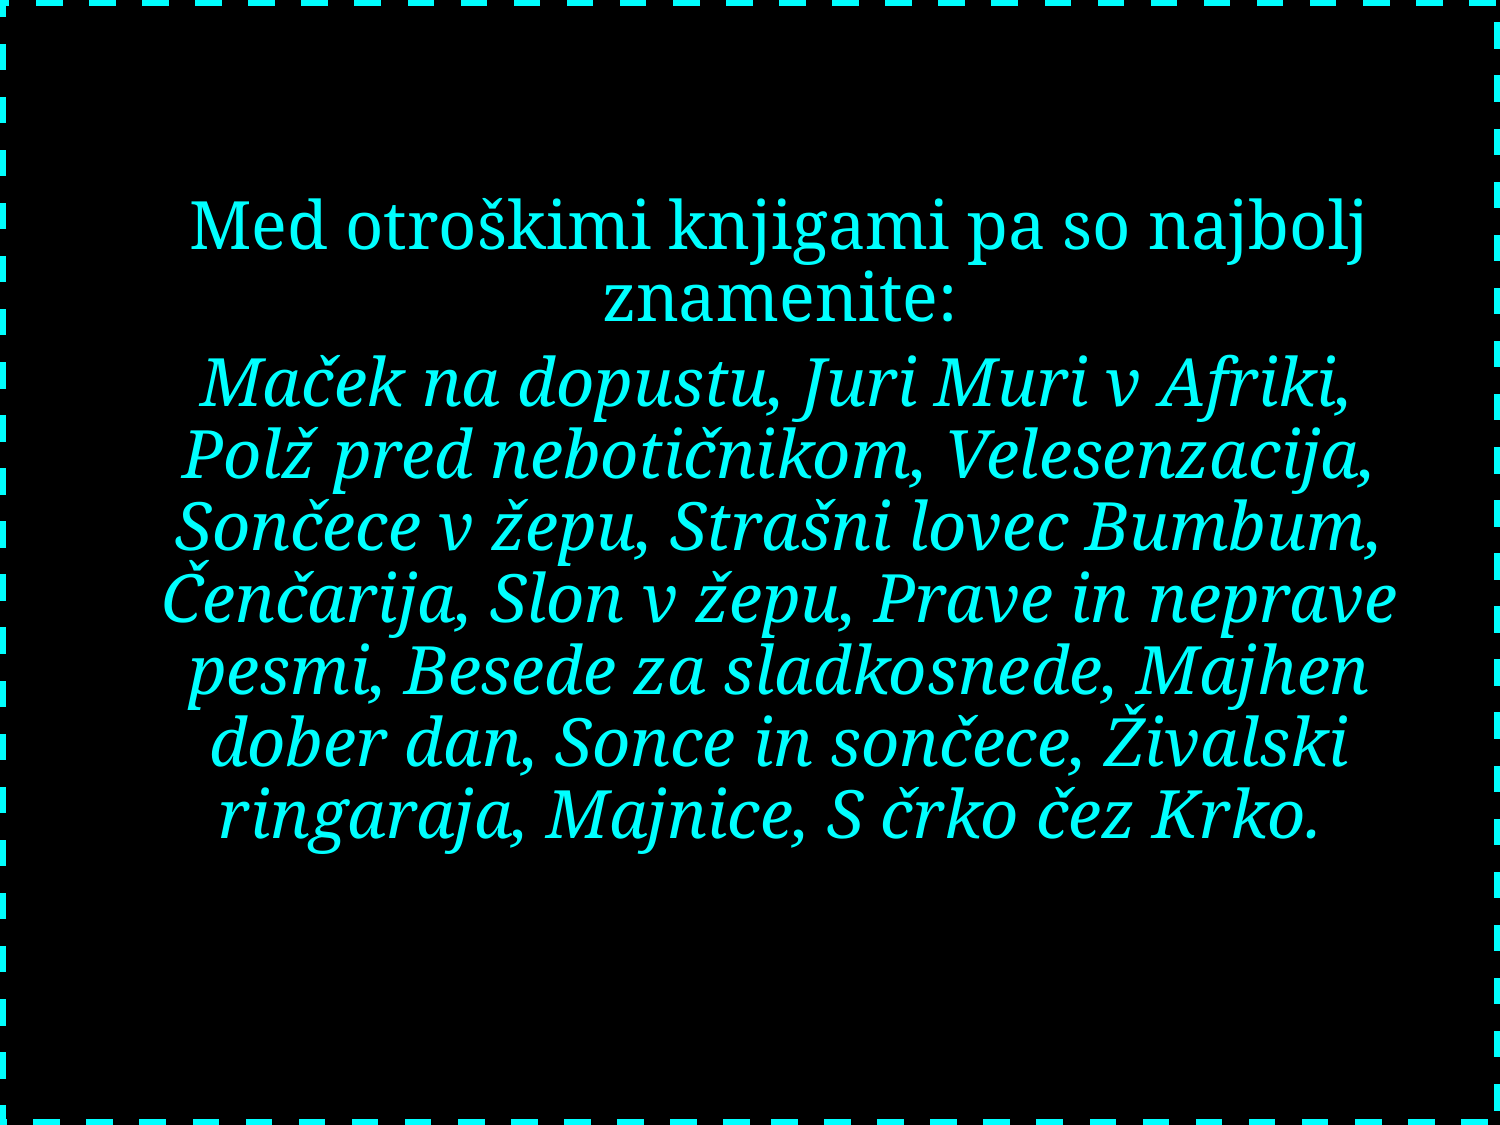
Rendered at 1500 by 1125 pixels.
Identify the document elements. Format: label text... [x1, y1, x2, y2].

list Med otroškimi knjigami pa so najbolj znamenite: Maček na dopustu, Juri Muri v Afriki, Polž pred nebotičnikom, Velesenzacija, Sončece v žepu, Strašni lovec Bumbum, Čenčarija, Slon v žepu, Prave in neprave pesmi, Besede za sladkosnede, Majhen dober dan, Sonce in sončece, Živalski ringaraja, Majnice, S črko čez Krko. [76, 184, 1427, 927]
